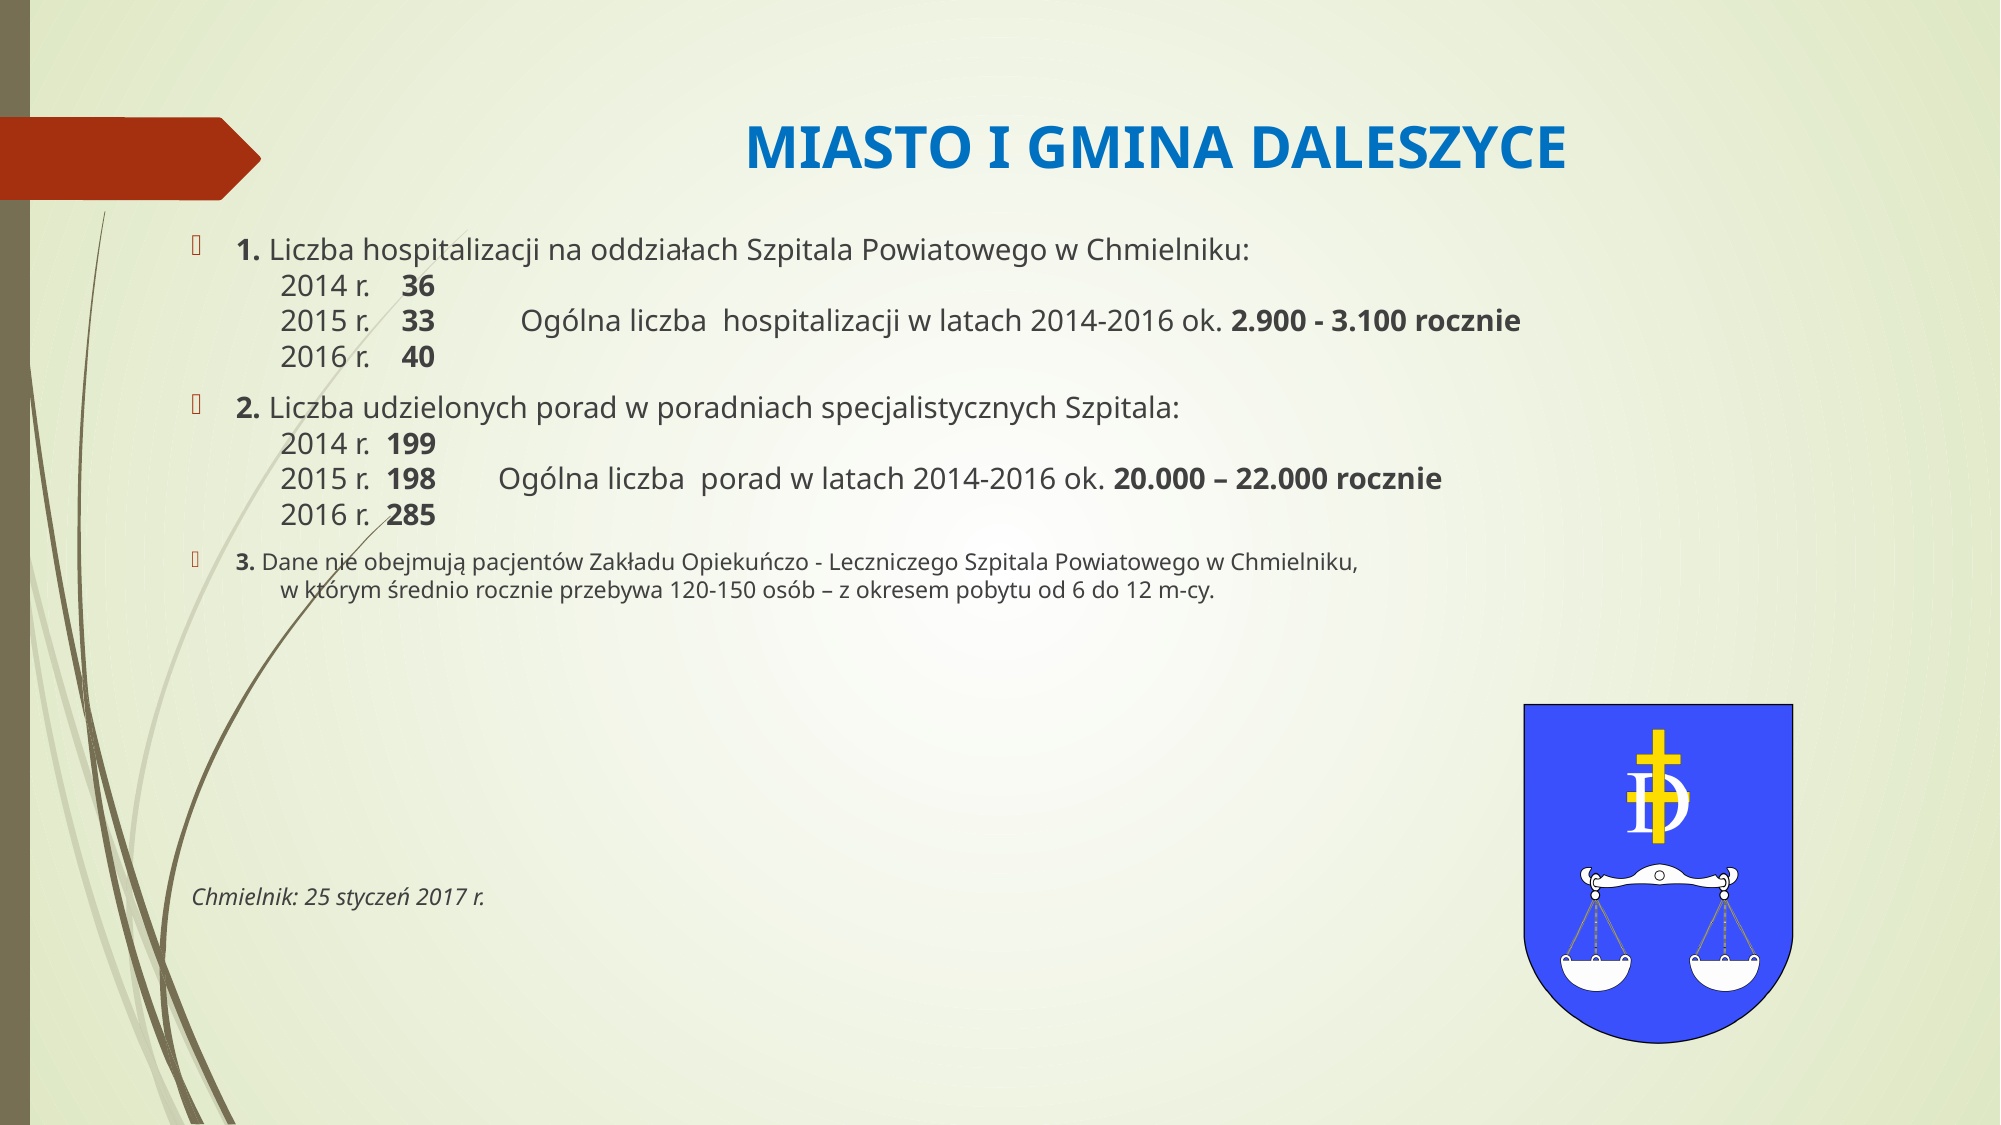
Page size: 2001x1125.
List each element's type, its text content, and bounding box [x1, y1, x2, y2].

list 1. Liczba hospitalizacji na oddziałach Szpitala Powiatowego w Chmielniku: 2014 r. 36 2015 r. 33 Ogólna liczba hospitalizacji w latach 2014-2016 ok. 2.900 - 3.100 rocznie 2016 r. 40 2. Liczba udzielonych porad w poradniach specjalistycznych Szpitala: 2014 r. 199 2015 r. 198 Ogólna liczba porad w latach 2014-2016 ok. 20.000 – 22.000 rocznie 2016 r. 285 3. Dane nie obejmują pacjentów Zakładu Opiekuńczo - Leczniczego Szpitala Powiatowego w Chmielniku, w którym średnio rocznie przebywa 120-150 osób – z okresem pobytu od 6 do 12 m-cy. Chmielnik: 25 styczeń 2017 r. [176, 223, 1888, 970]
picture [1519, 700, 1796, 1046]
title MIASTO I GMINA DALESZYCE [425, 102, 1888, 223]
